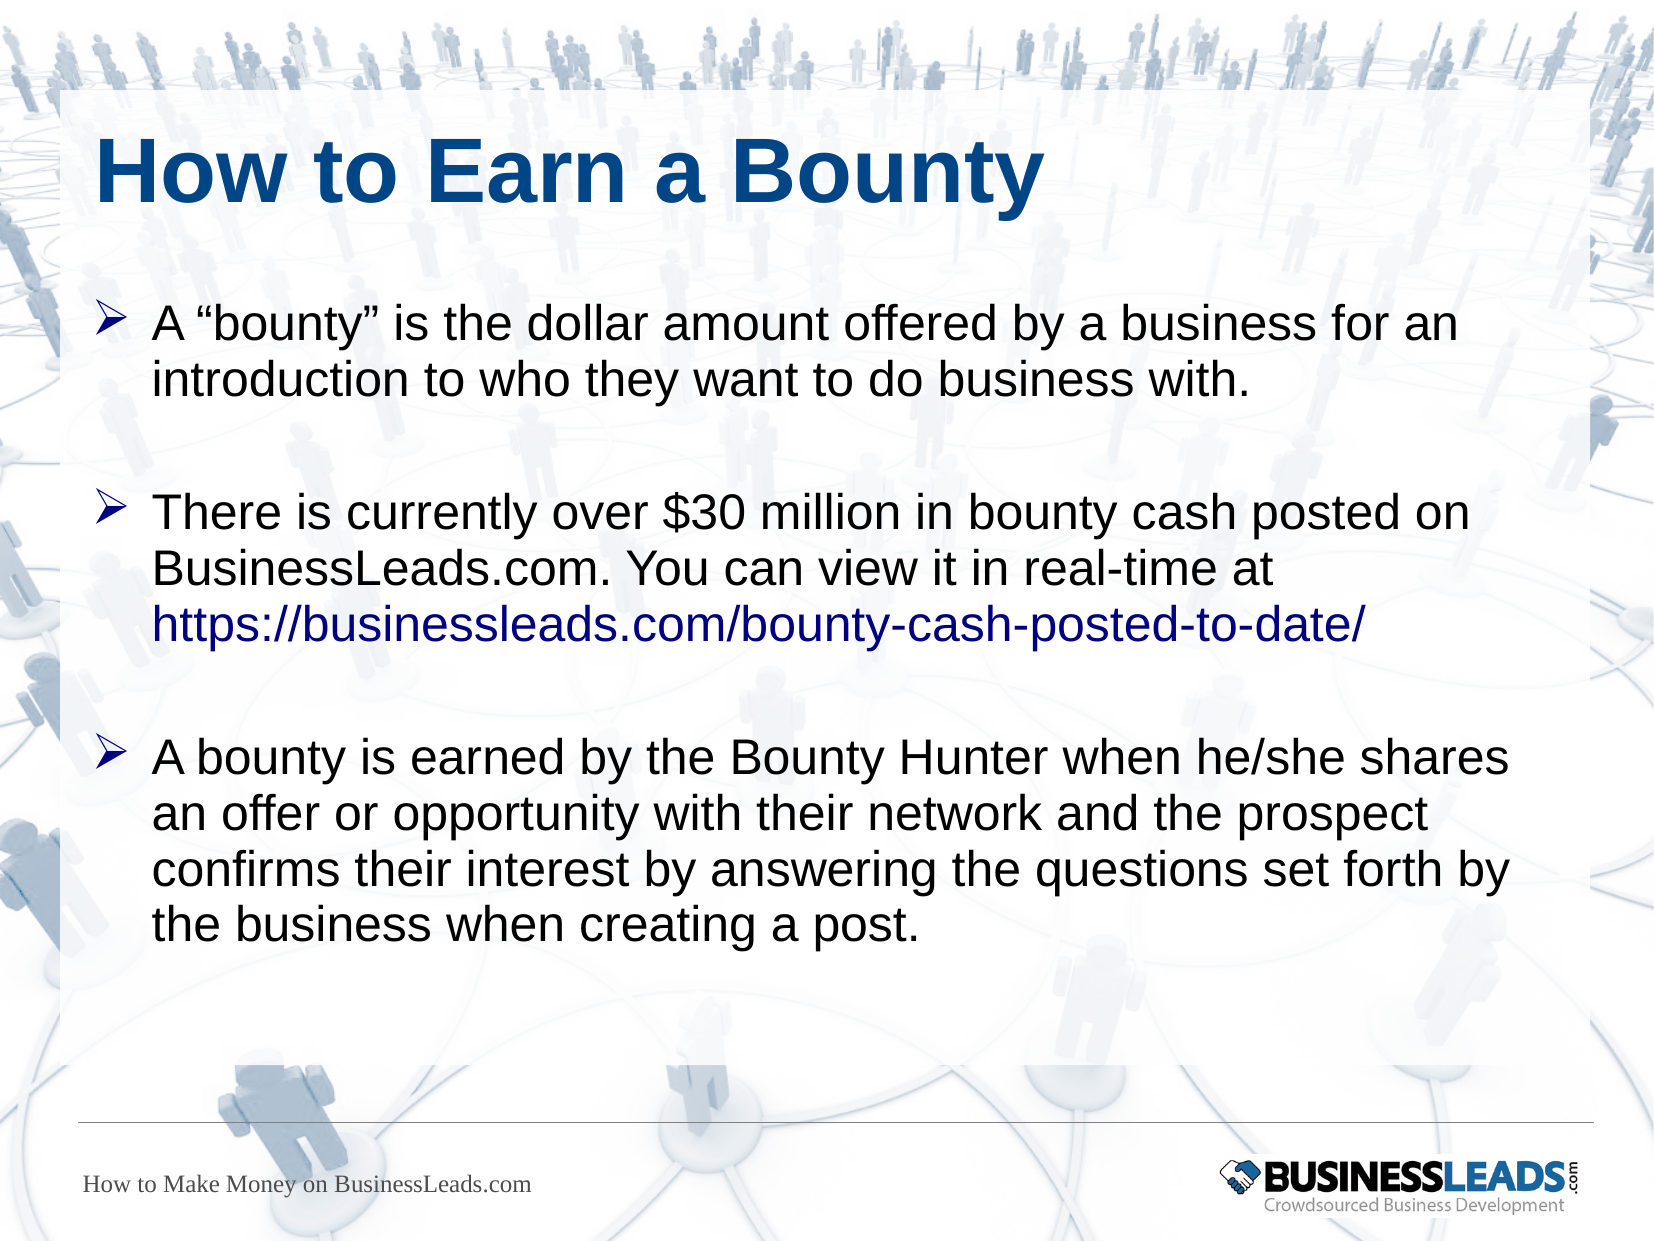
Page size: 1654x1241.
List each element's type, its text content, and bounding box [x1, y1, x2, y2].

title How to Earn a Bounty [94, 67, 1583, 275]
list A “bounty” is the dollar amount offered by a business for an introduction to who they want to do business with. There is currently over $30 million in bounty cash posted on BusinessLeads.com. You can view it in real-time at https://businessleads.com/bounty-cash-posted-to-date/ A bounty is earned by the Bounty Hunter when he/she shares an offer or opportunity with their network and the prospect confirms their interest by answering the questions set forth by the business when creating a post. [91, 295, 1562, 1104]
picture [0, 3, 1654, 1241]
